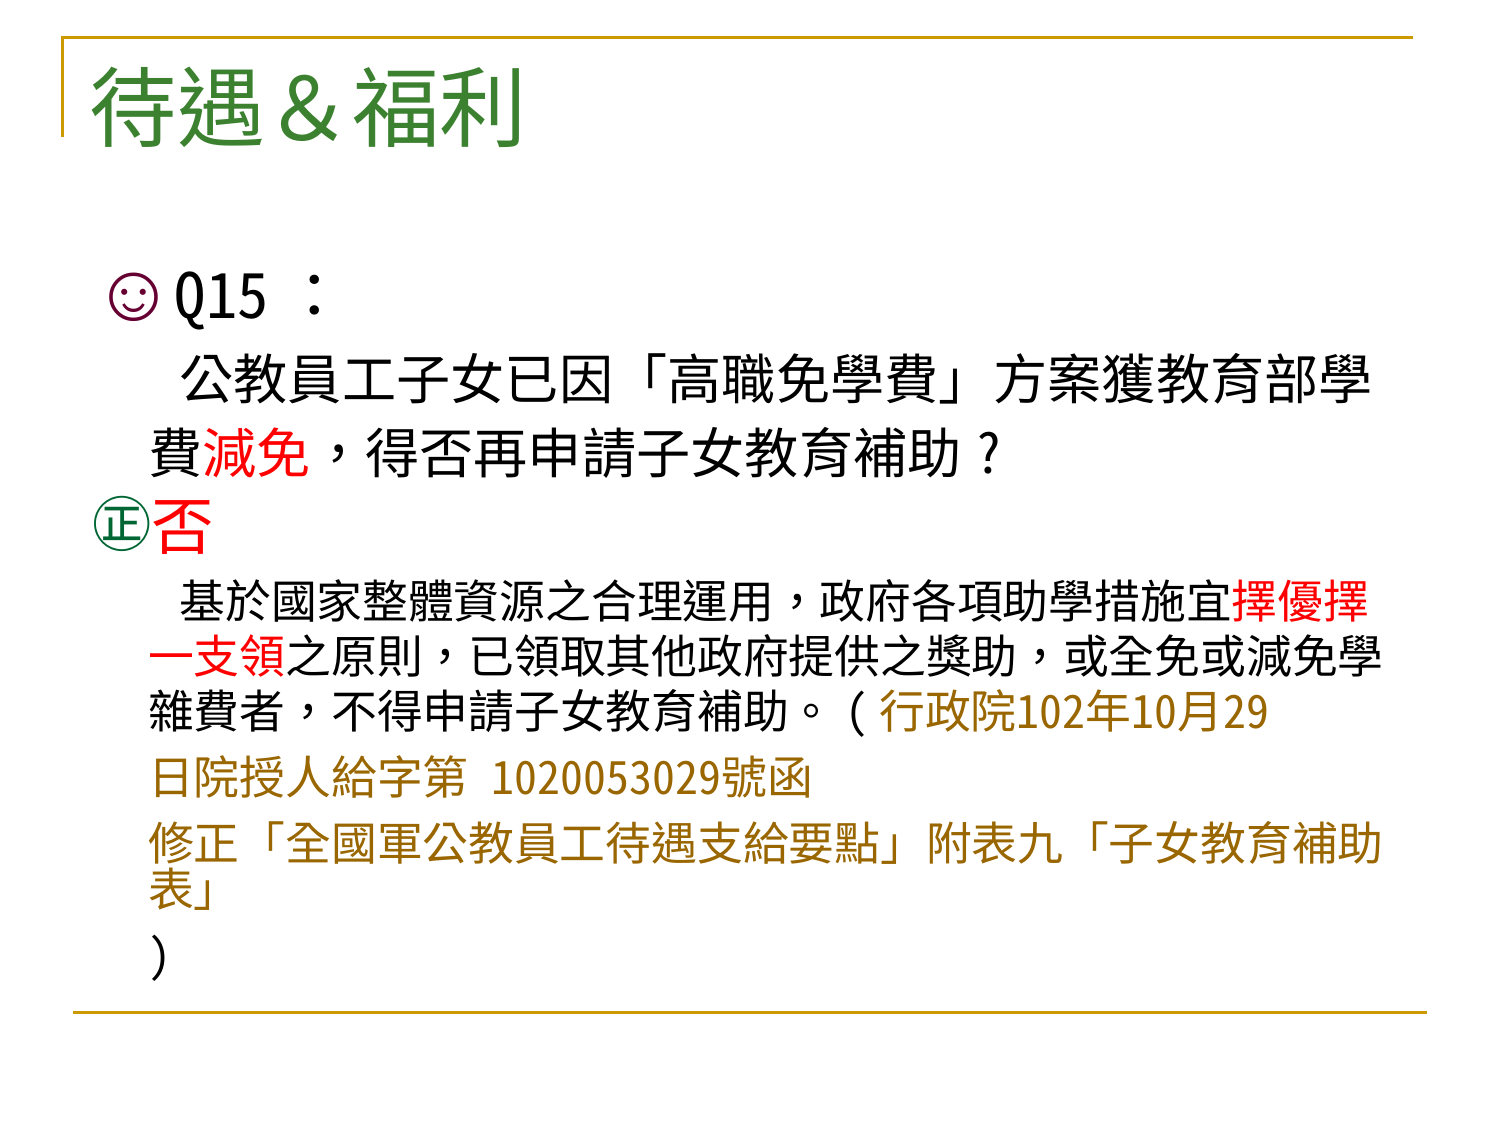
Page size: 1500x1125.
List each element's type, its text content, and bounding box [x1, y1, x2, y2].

title 待遇＆福利 [75, 45, 1426, 233]
list Q15： 公教員工子女已因「高職免學費」方案獲教育部學費減免，得否再申請子女教育補助? 否 基於國家整體資源之合理運用，政府各項助學措施宜擇優擇一支領之原則，已領取其他政府提供之獎助，或全免或減免學雜費者，不得申請子女教育補助。(行政院102年10月29日院授人給字第 1020053029號函修正「全國軍公教員工待遇支給要點」附表九「子女教育補助表」) [77, 262, 1428, 1005]
